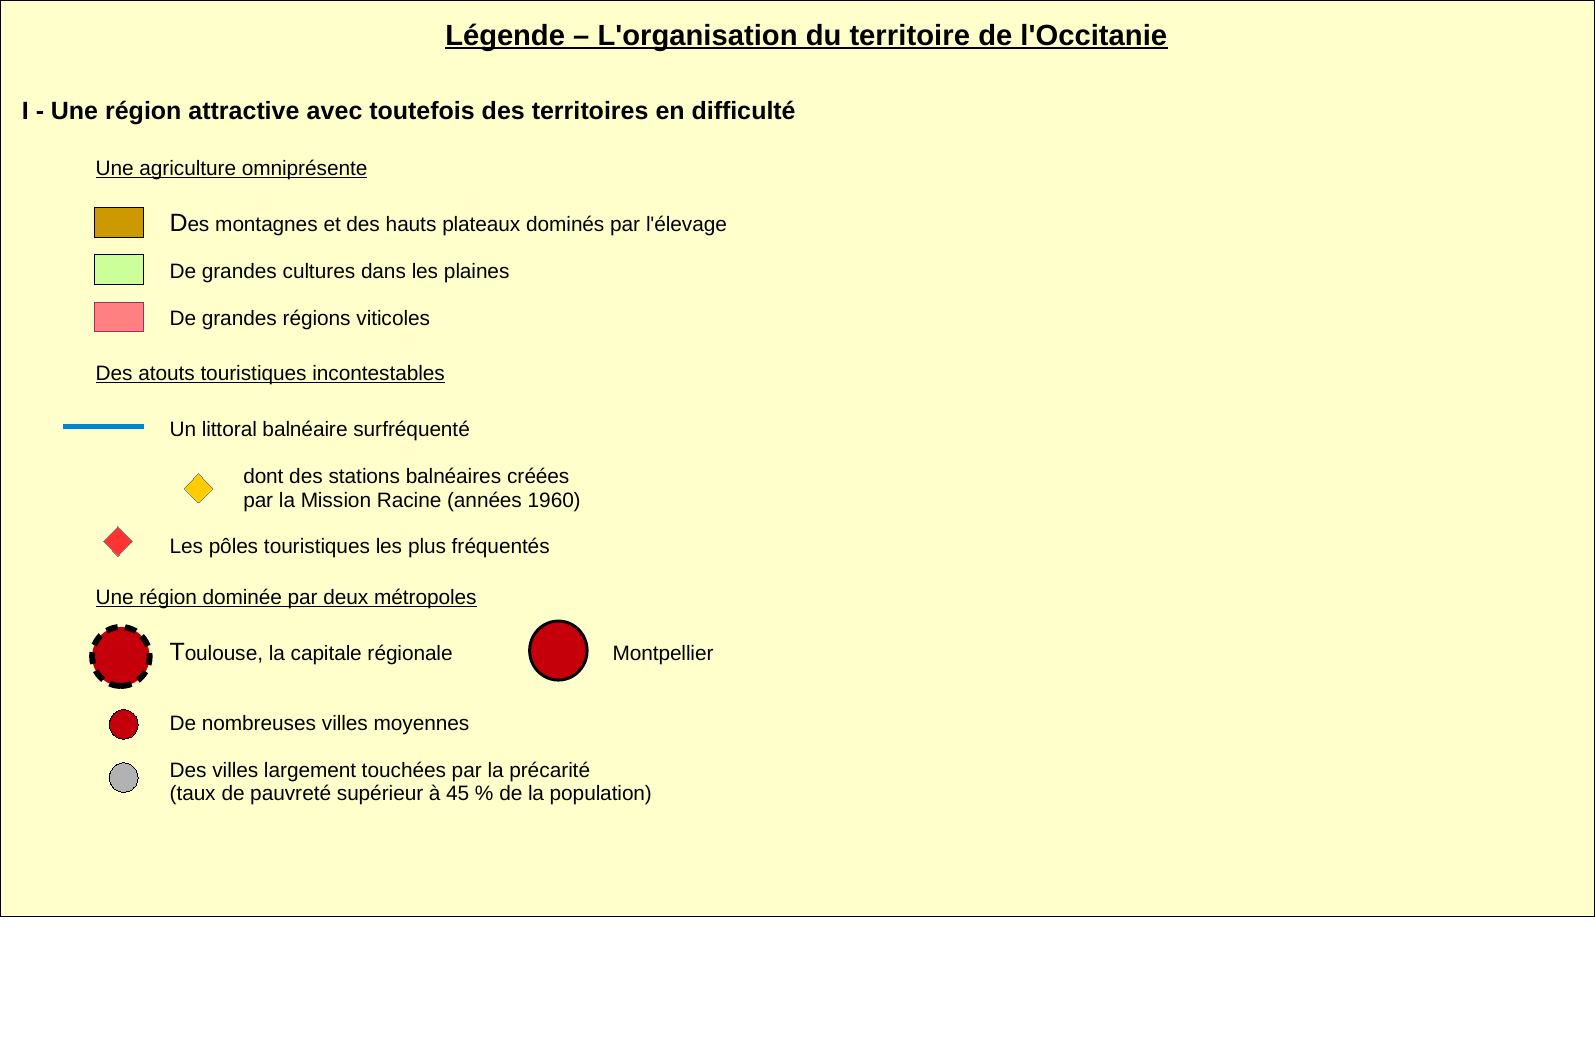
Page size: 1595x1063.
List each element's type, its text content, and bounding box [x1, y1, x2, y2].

text_box [94, 302, 144, 332]
text_box [94, 254, 144, 285]
text_box I - Une région attractive avec toutefois des territoires en difficulté Une agriculture omniprésente Des montagnes et des hauts plateaux dominés par l'élevage De grandes cultures dans les plaines De grandes régions viticoles Des atouts touristiques incontestables Un littoral balnéaire surfréquenté dont des stations balnéaires créées par la Mission Racine (années 1960) Les pôles touristiques les plus fréquentés Une région dominée par deux métropoles Toulouse, la capitale régionale Montpellier De nombreuses villes moyennes Des villes largement touchées par la précarité (taux de pauvreté supérieur à 45 % de la population) [7, 89, 812, 945]
text_box [103, 526, 133, 557]
text_box [92, 626, 150, 686]
text_box [529, 621, 588, 681]
text_box [109, 709, 139, 740]
text_box [0, 0, 1595, 917]
text_box [184, 473, 213, 503]
text_box [109, 762, 139, 793]
text_box [94, 207, 144, 238]
text_box Légende – L'organisation du territoire de l'Occitanie [430, 11, 1183, 61]
